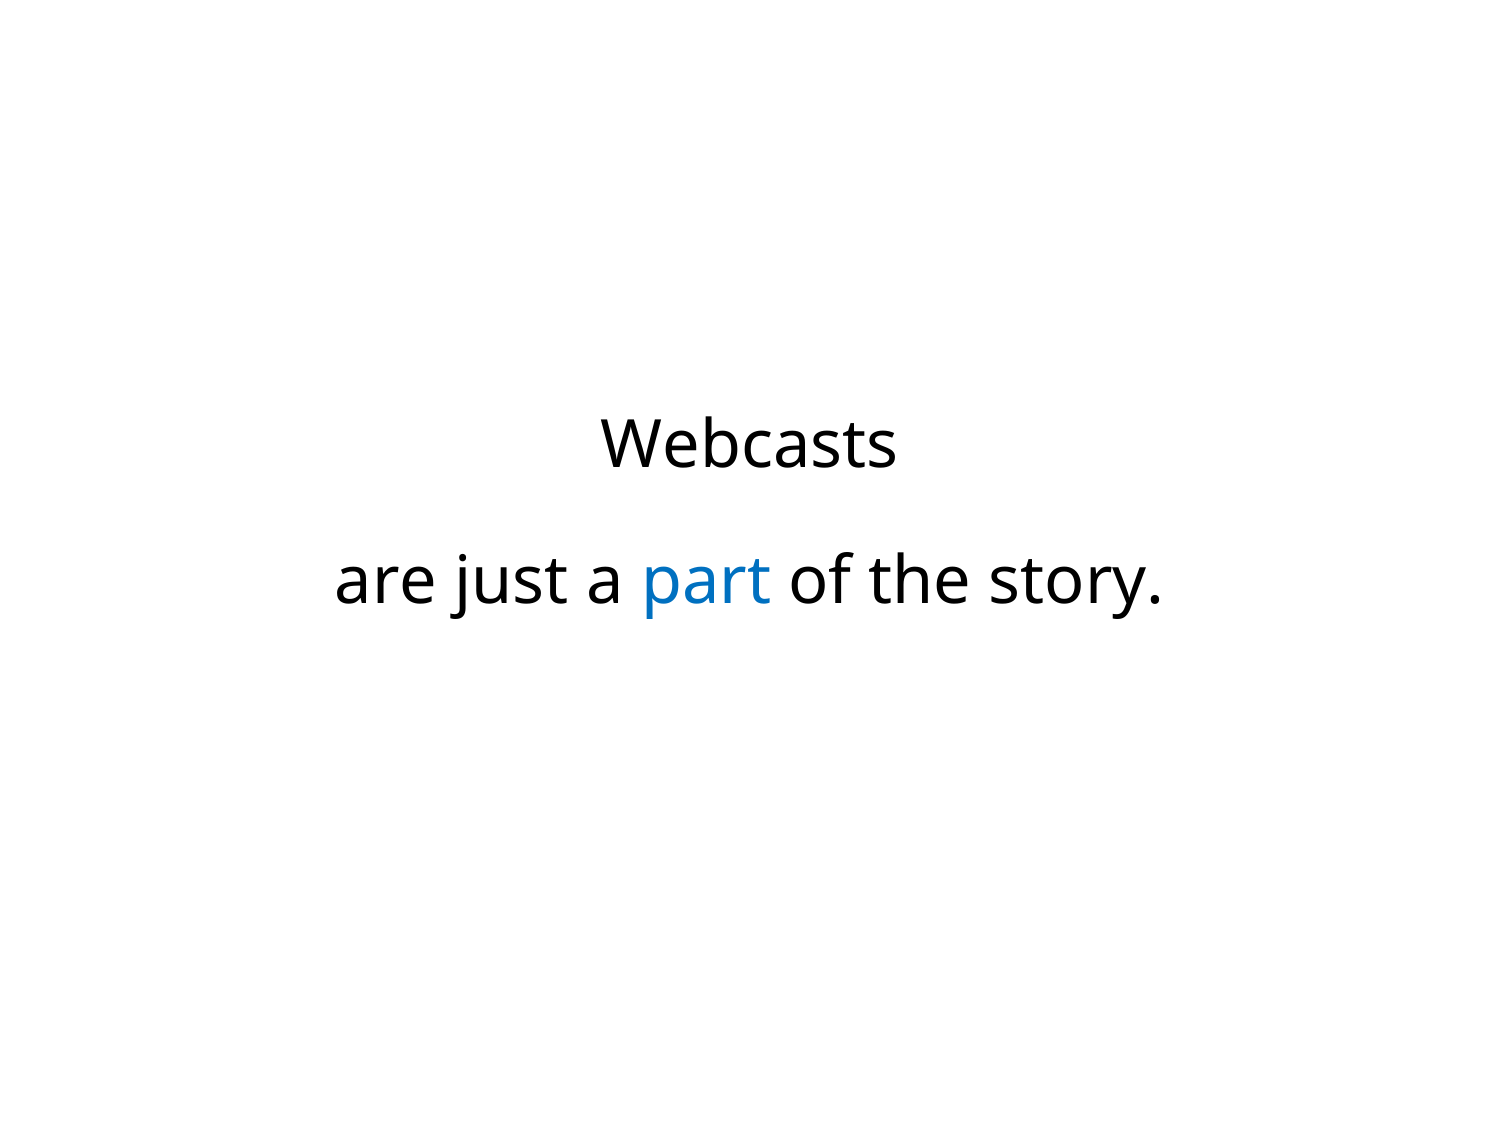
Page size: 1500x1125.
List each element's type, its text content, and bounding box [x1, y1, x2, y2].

text_box Webcasts are just a part of the story. [112, 349, 1388, 625]
